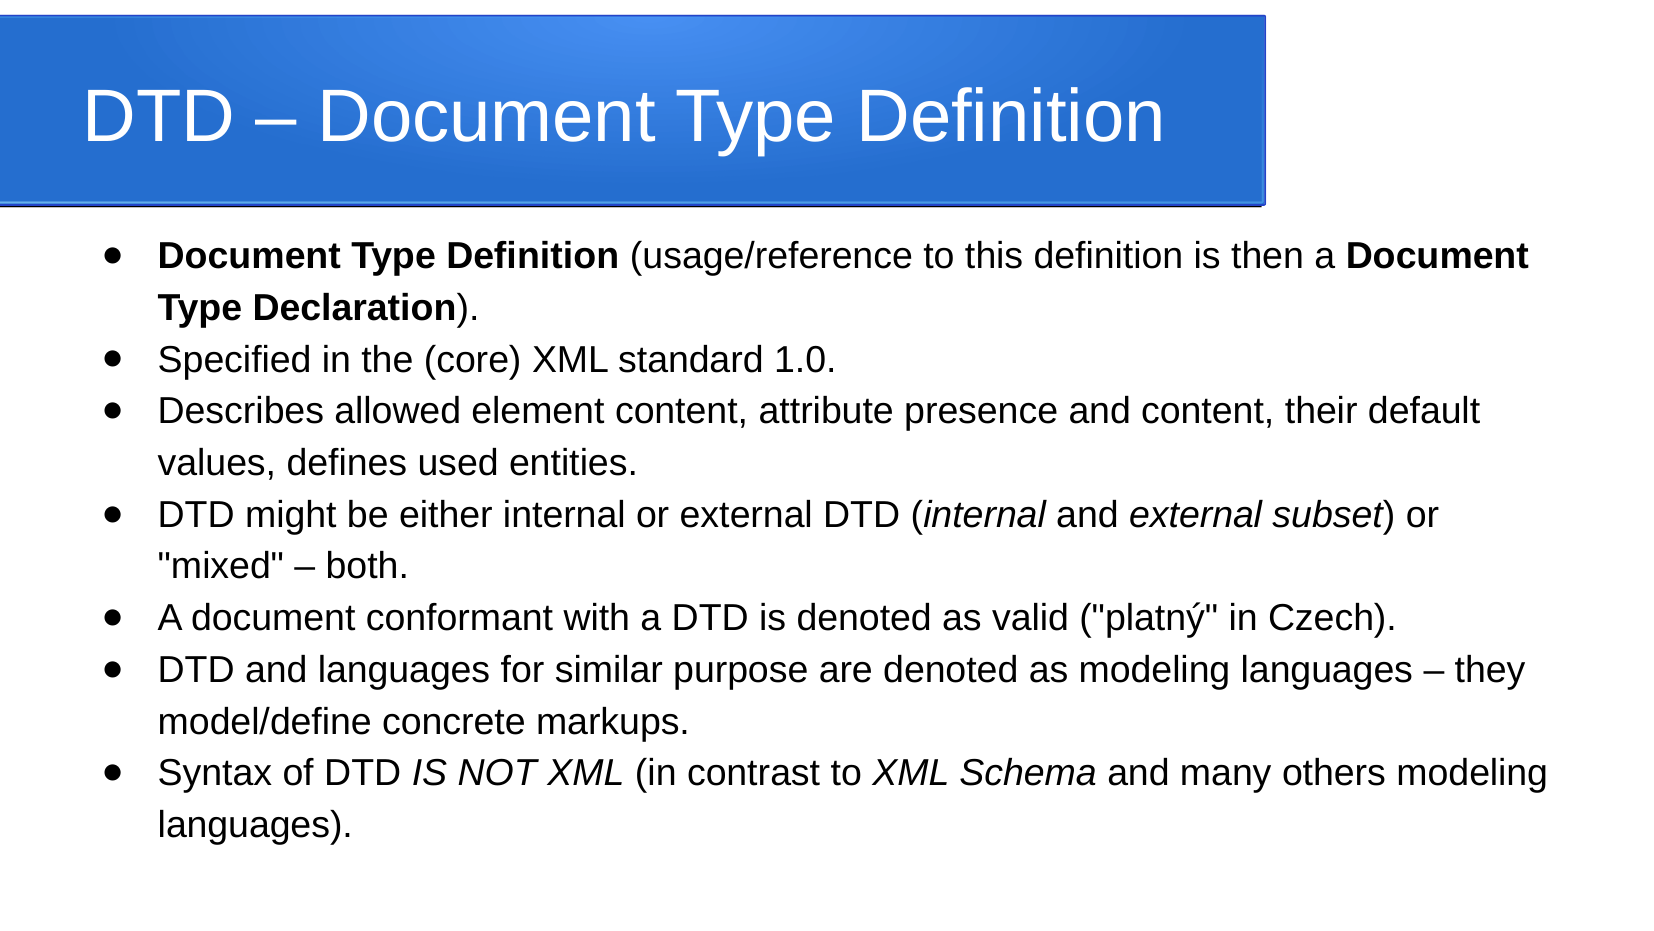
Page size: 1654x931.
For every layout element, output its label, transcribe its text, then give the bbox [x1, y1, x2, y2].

text_box Document Type Definition (usage/reference to this definition is then a Document Type Declaration). Specified in the (core) XML standard 1.0. Describes allowed element content, attribute presence and content, their default values, defines used entities. DTD might be either internal or external DTD (internal and external subset) or "mixed" – both. A document conformant with a DTD is denoted as valid ("platný" in Czech). DTD and languages for similar purpose are denoted as modeling languages – they model/define concrete markups. Syntax of DTD IS NOT XML (in contrast to XML Schema and many others modeling languages). [82, 224, 1571, 764]
picture [0, 13, 1269, 211]
text_box DTD – Document Type Definition [82, 35, 1235, 189]
